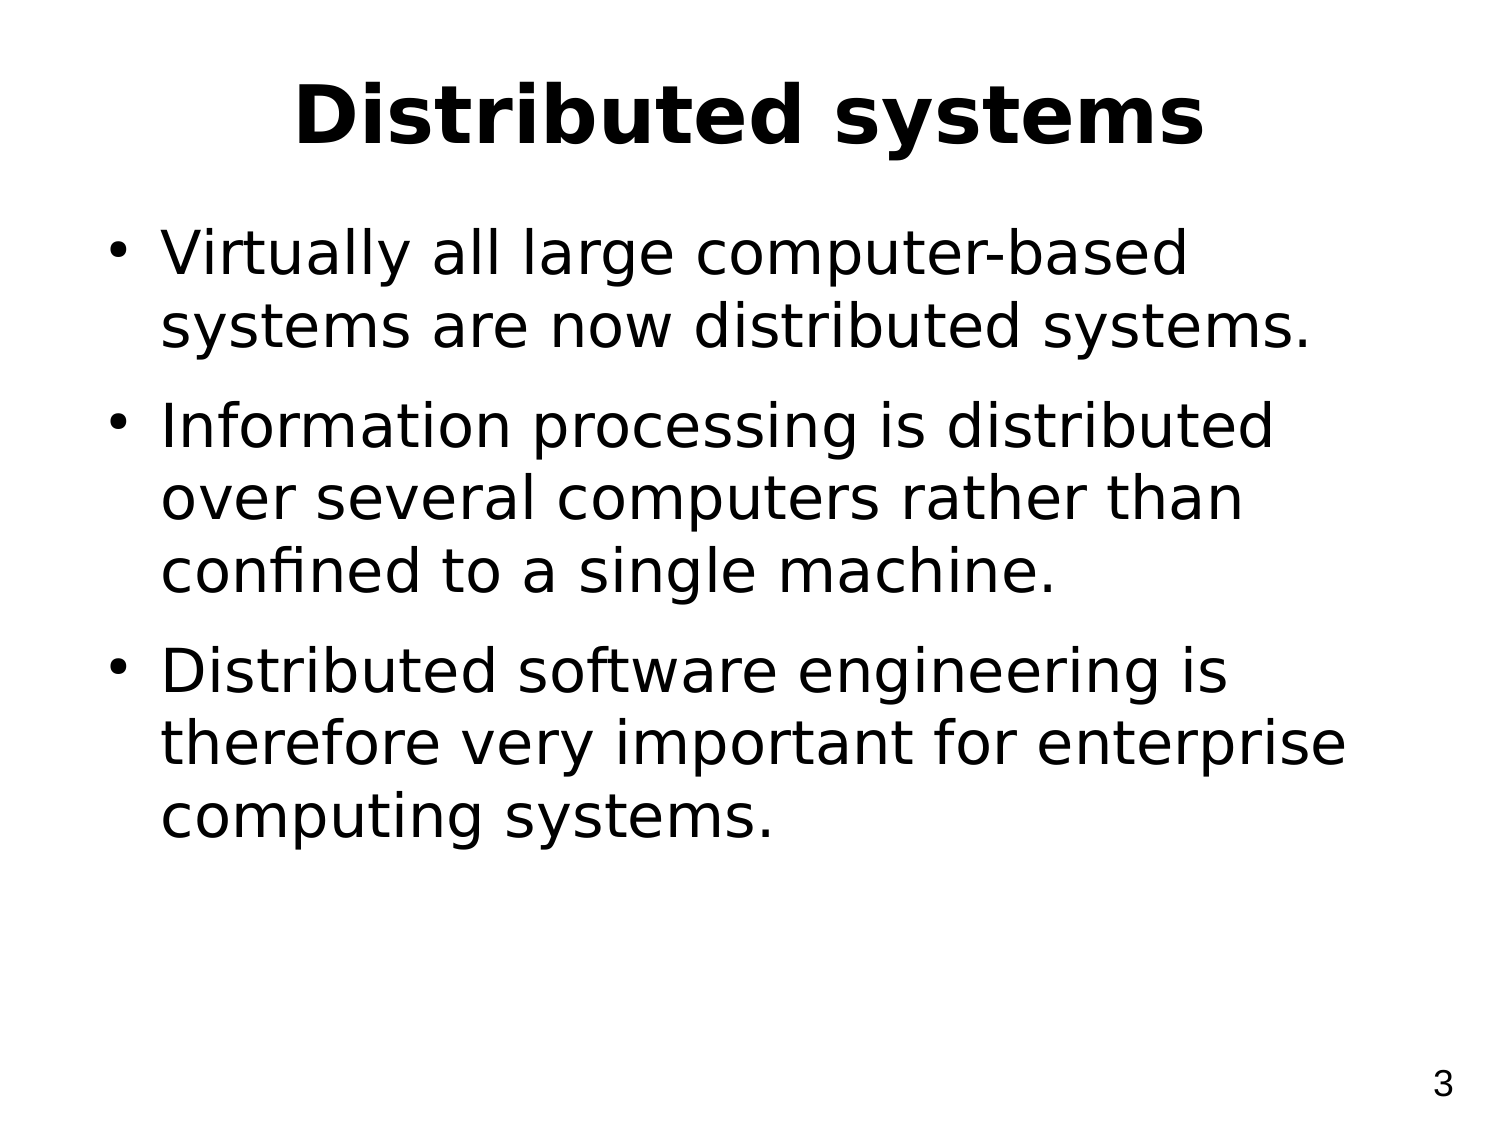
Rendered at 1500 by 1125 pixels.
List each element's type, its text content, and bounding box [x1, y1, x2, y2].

list Virtually all large computer-based systems are now distributed systems. Information processing is distributed over several computers rather than confined to a single machine. Distributed software engineering is therefore very important for enterprise computing systems. [75, 206, 1425, 1093]
title Distributed systems [75, 44, 1425, 177]
